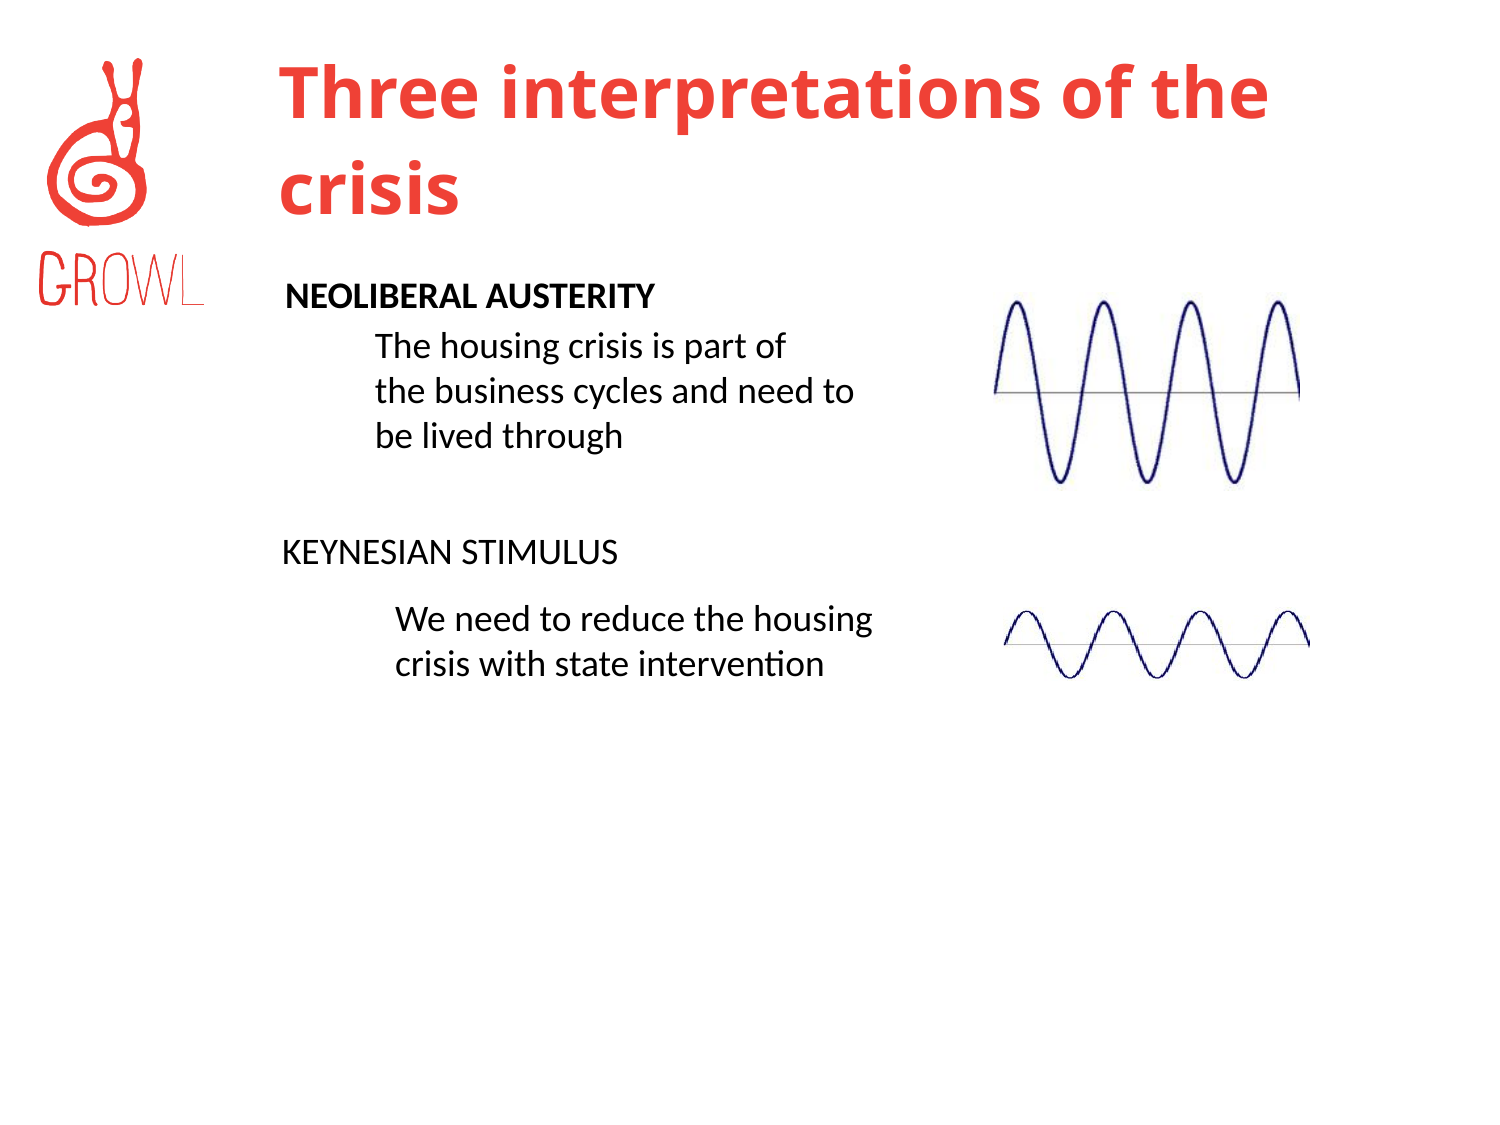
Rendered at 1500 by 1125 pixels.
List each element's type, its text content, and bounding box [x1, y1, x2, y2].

picture [39, 58, 204, 306]
text_box NEOLIBERAL AUSTERITY [270, 263, 671, 324]
picture [993, 292, 1300, 491]
title Three interpretations of the crisis [278, 44, 1425, 233]
picture [1003, 607, 1310, 681]
text_box KEYNESIAN STIMULUS [267, 519, 634, 580]
text_box The housing crisis is part of the business cycles and need to be lived through [359, 313, 880, 464]
text_box We need to reduce the housing crisis with state intervention [380, 586, 964, 692]
